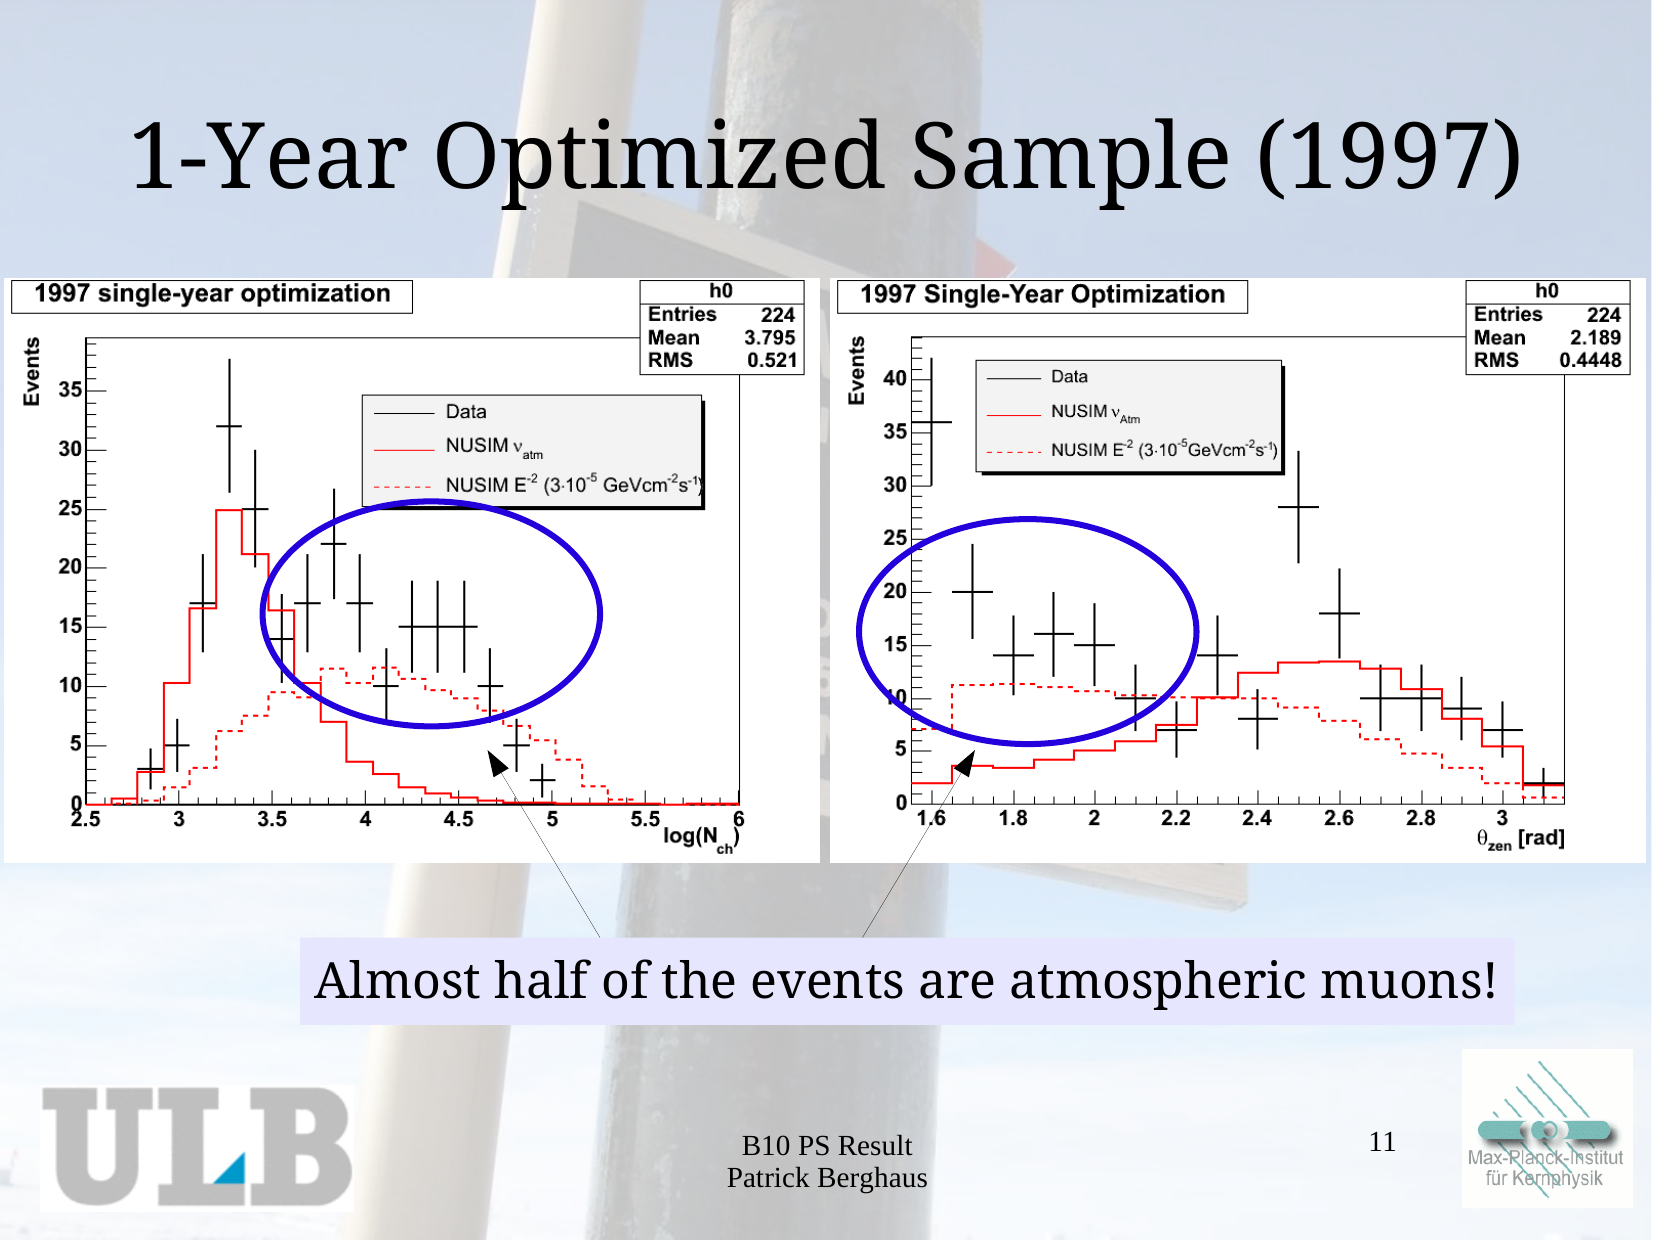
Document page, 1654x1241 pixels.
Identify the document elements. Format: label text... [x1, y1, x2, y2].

text_box Almost half of the events are atmospheric muons! [300, 937, 1430, 1025]
picture [830, 278, 1646, 863]
title 1-Year Optimized Sample (1997) [82, 49, 1571, 257]
picture [1462, 1049, 1633, 1208]
picture [40, 1085, 354, 1212]
picture [4, 278, 820, 863]
